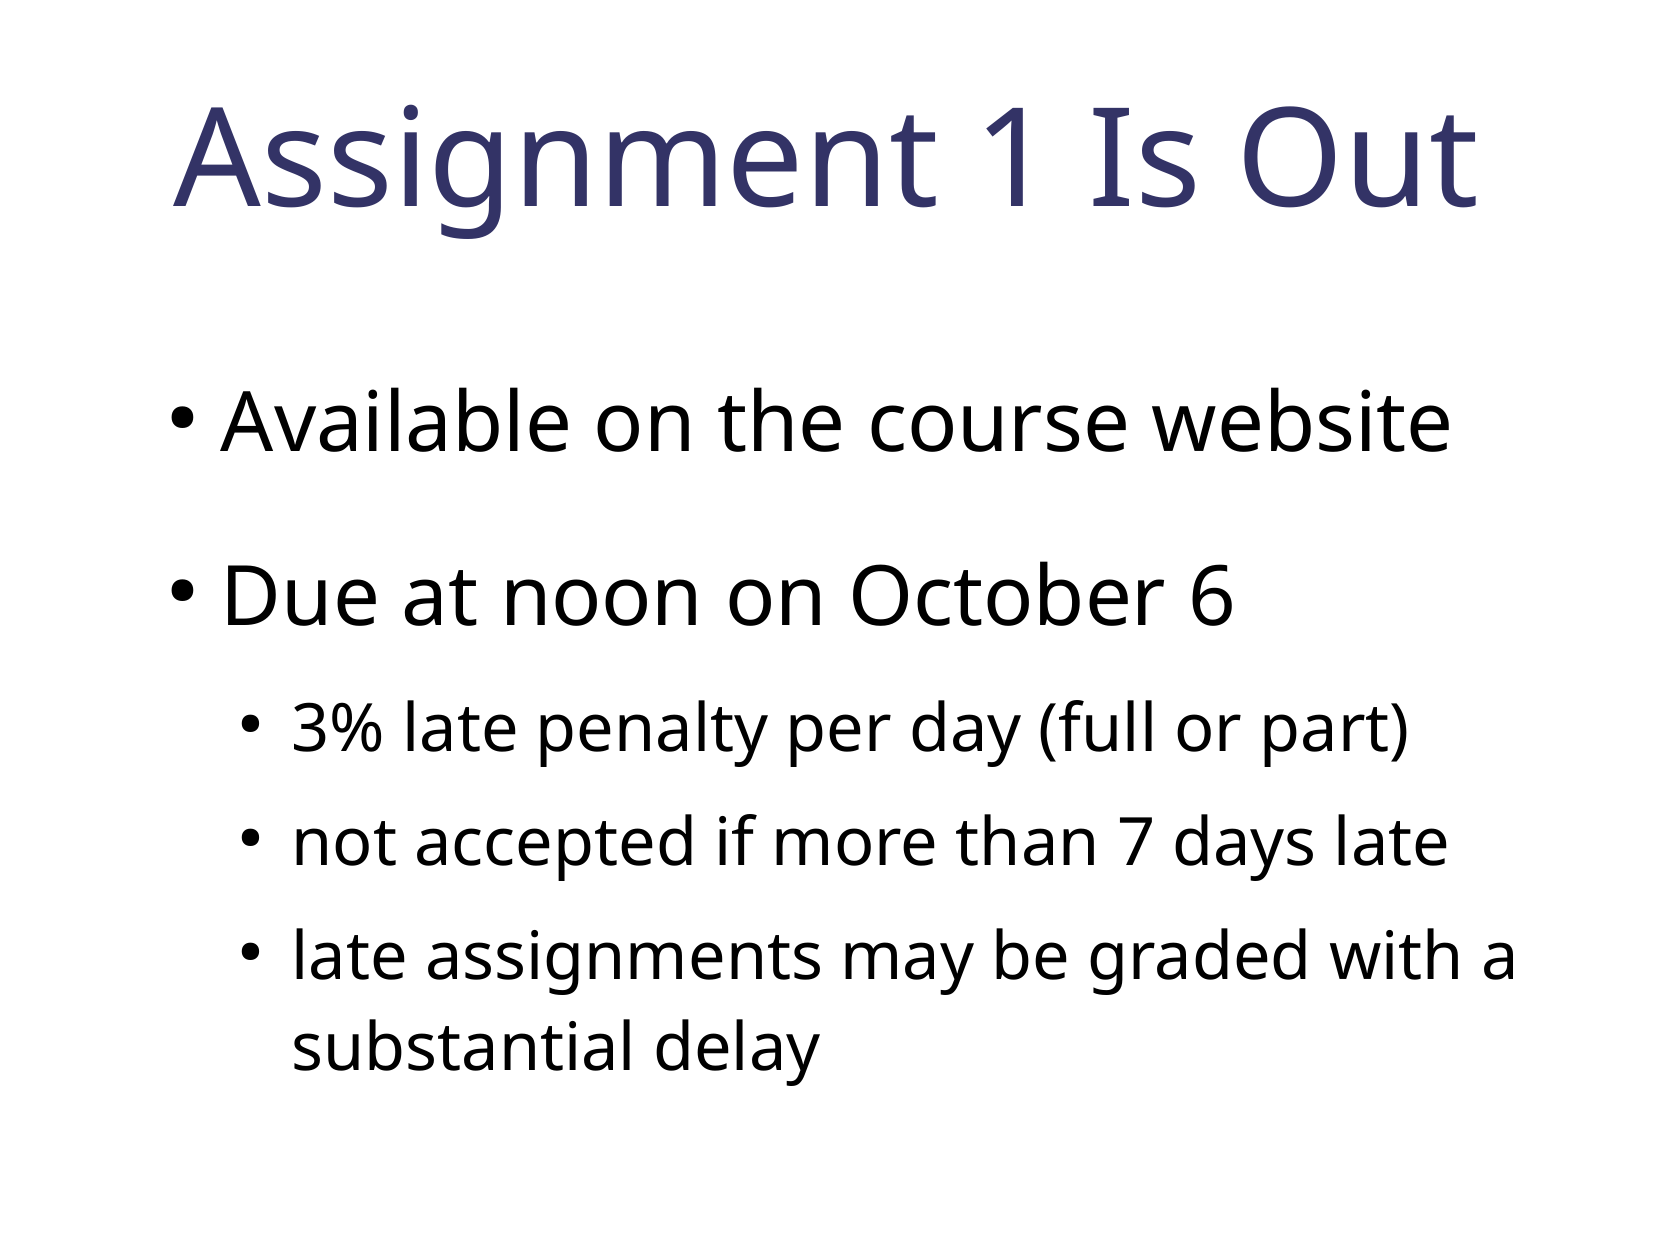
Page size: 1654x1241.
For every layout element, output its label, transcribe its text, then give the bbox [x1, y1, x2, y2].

title Assignment 1 Is Out [82, 49, 1571, 257]
list Available on the course website Due at noon on October 6 3% late penalty per day (full or part) not accepted if more than 7 days late late assignments may be graded with a substantial delay [150, 362, 1576, 1113]
